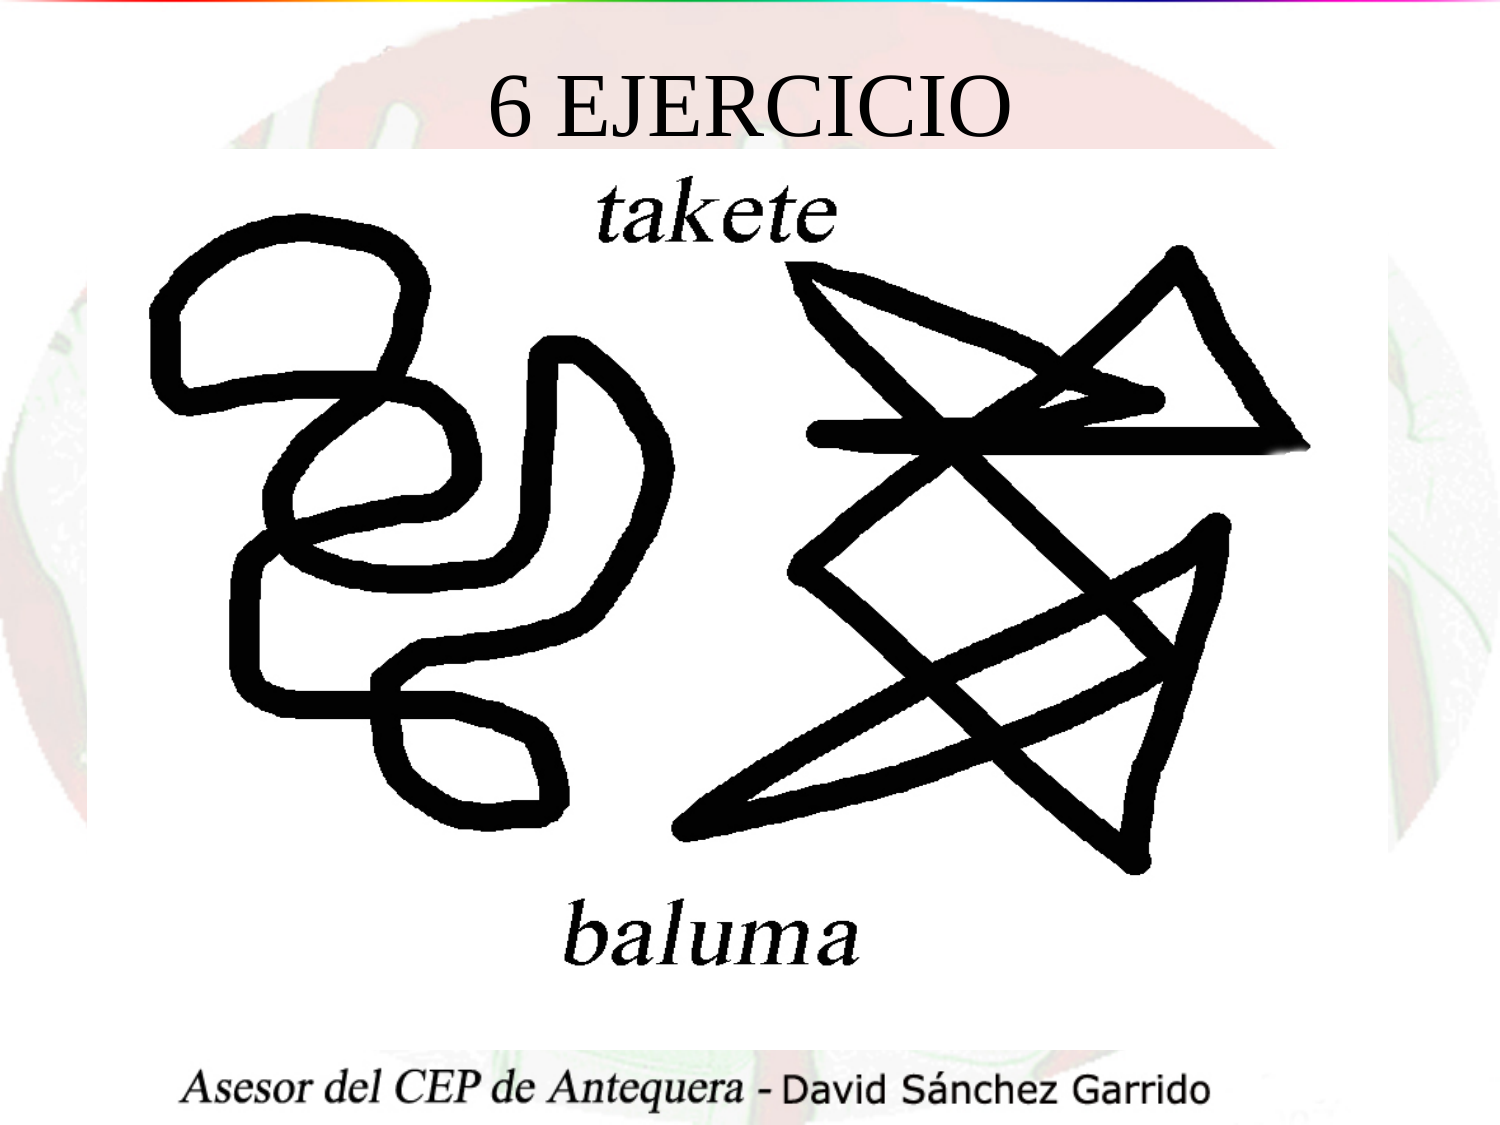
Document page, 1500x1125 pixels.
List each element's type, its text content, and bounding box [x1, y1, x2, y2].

picture [0, 0, 1500, 1125]
title 6 EJERCICIO [125, 49, 1401, 150]
